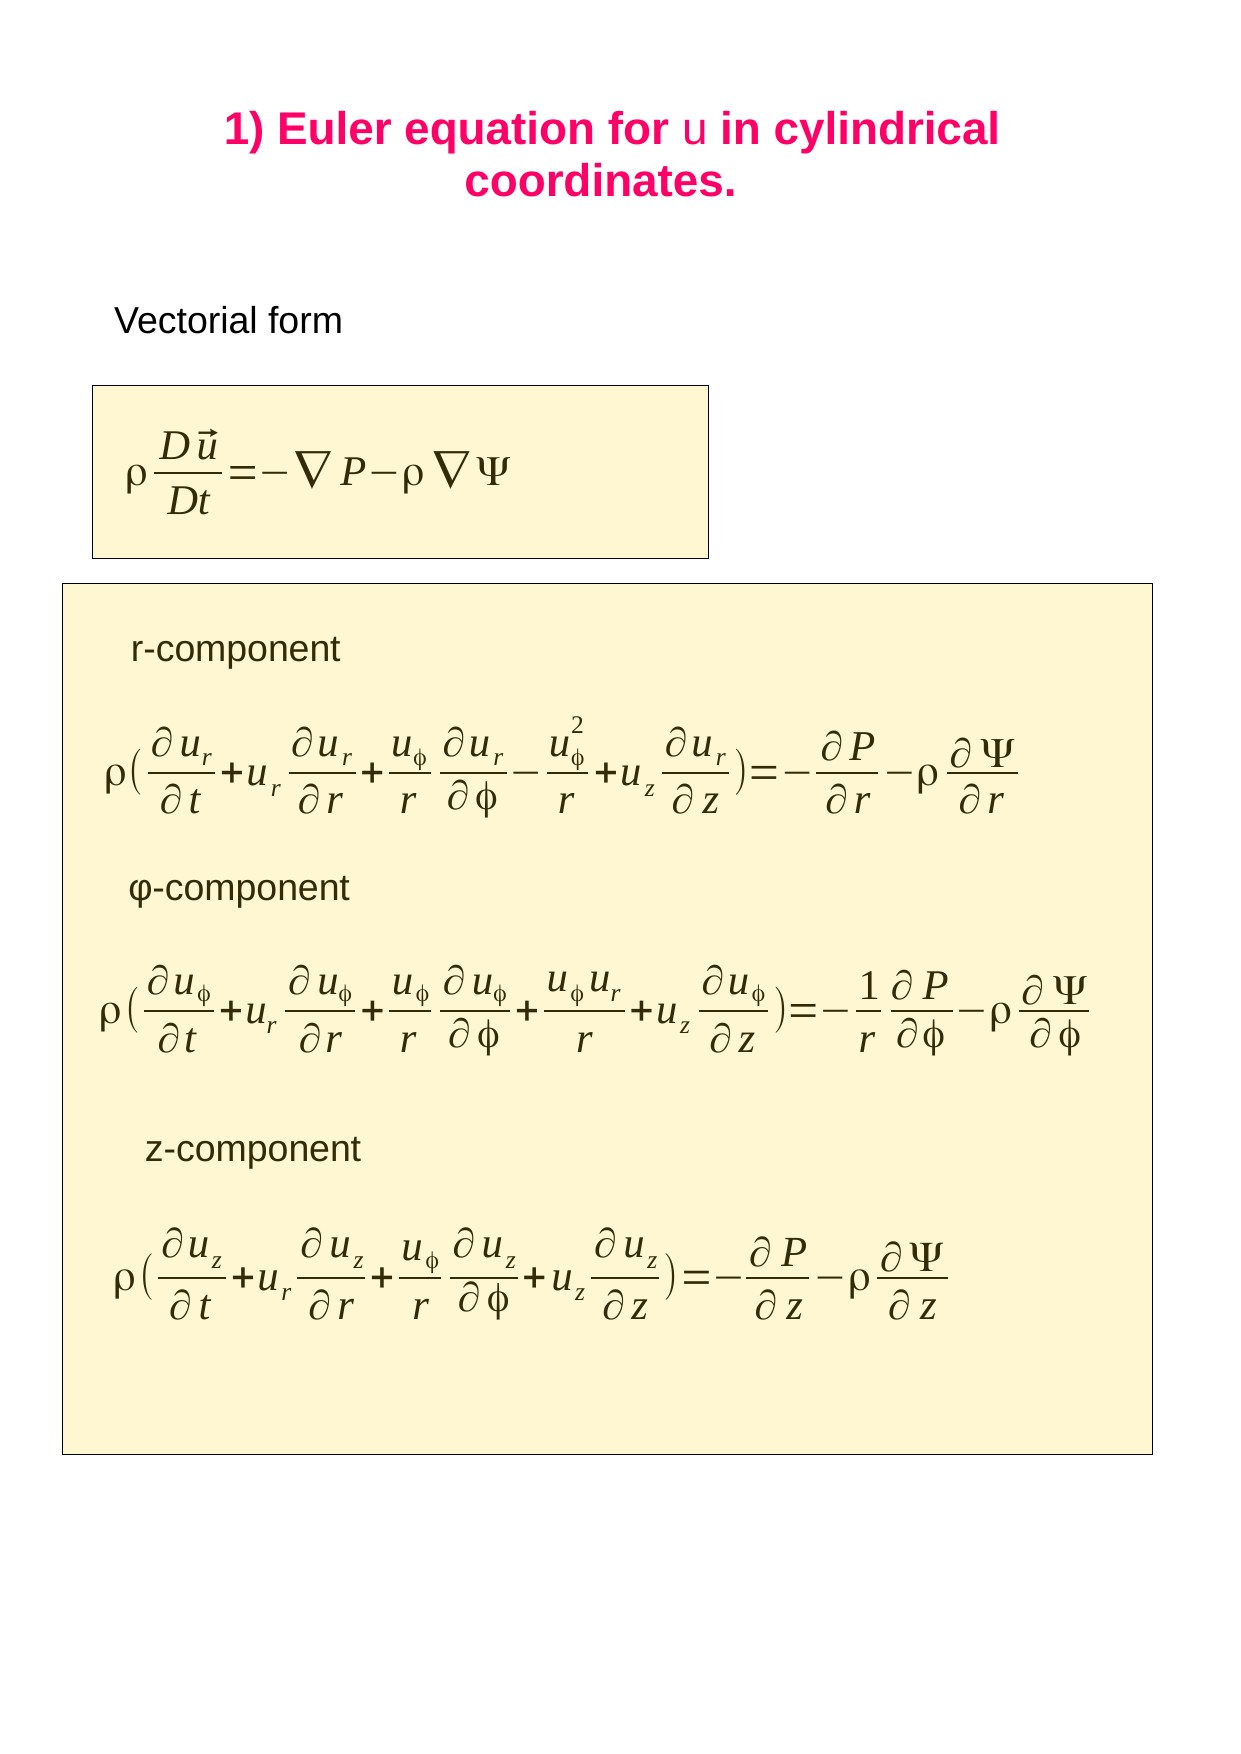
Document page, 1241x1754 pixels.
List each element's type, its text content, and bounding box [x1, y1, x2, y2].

text_box [62, 583, 1153, 1455]
text_box [92, 385, 709, 559]
text_box 1) Euler equation for u in cylindrical coordinates. [80, 96, 1144, 214]
text_box Vectorial form [99, 292, 709, 350]
